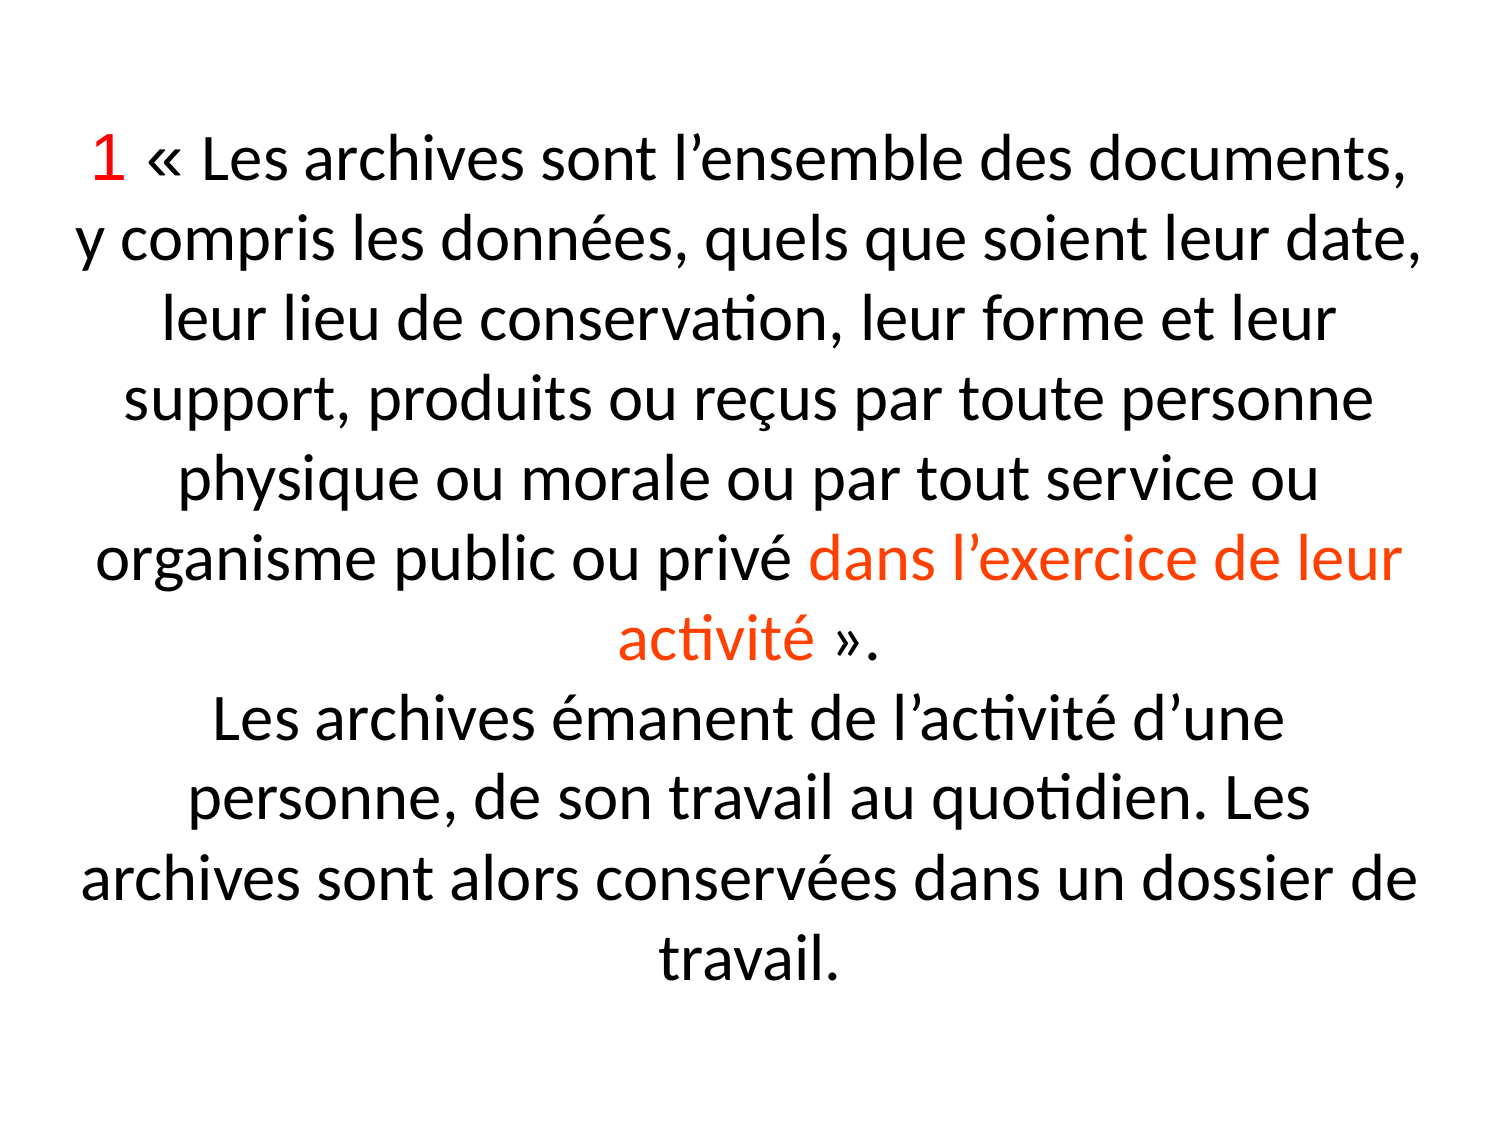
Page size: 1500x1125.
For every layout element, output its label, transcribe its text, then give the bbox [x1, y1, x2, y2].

subtitle [75, 263, 1425, 916]
title 1 « Les archives sont l’ensemble des documents, y compris les données, quels que soient leur date, leur lieu de conservation, leur forme et leur support, produits ou reçus par toute personne physique ou morale ou par tout service ou organisme public ou privé dans l’exercice de leur activité ». Les archives émanent de l’activité d’une personne, de son travail au quotidien. Les archives sont alors conservées dans un dossier de travail. [75, 44, 1425, 233]
